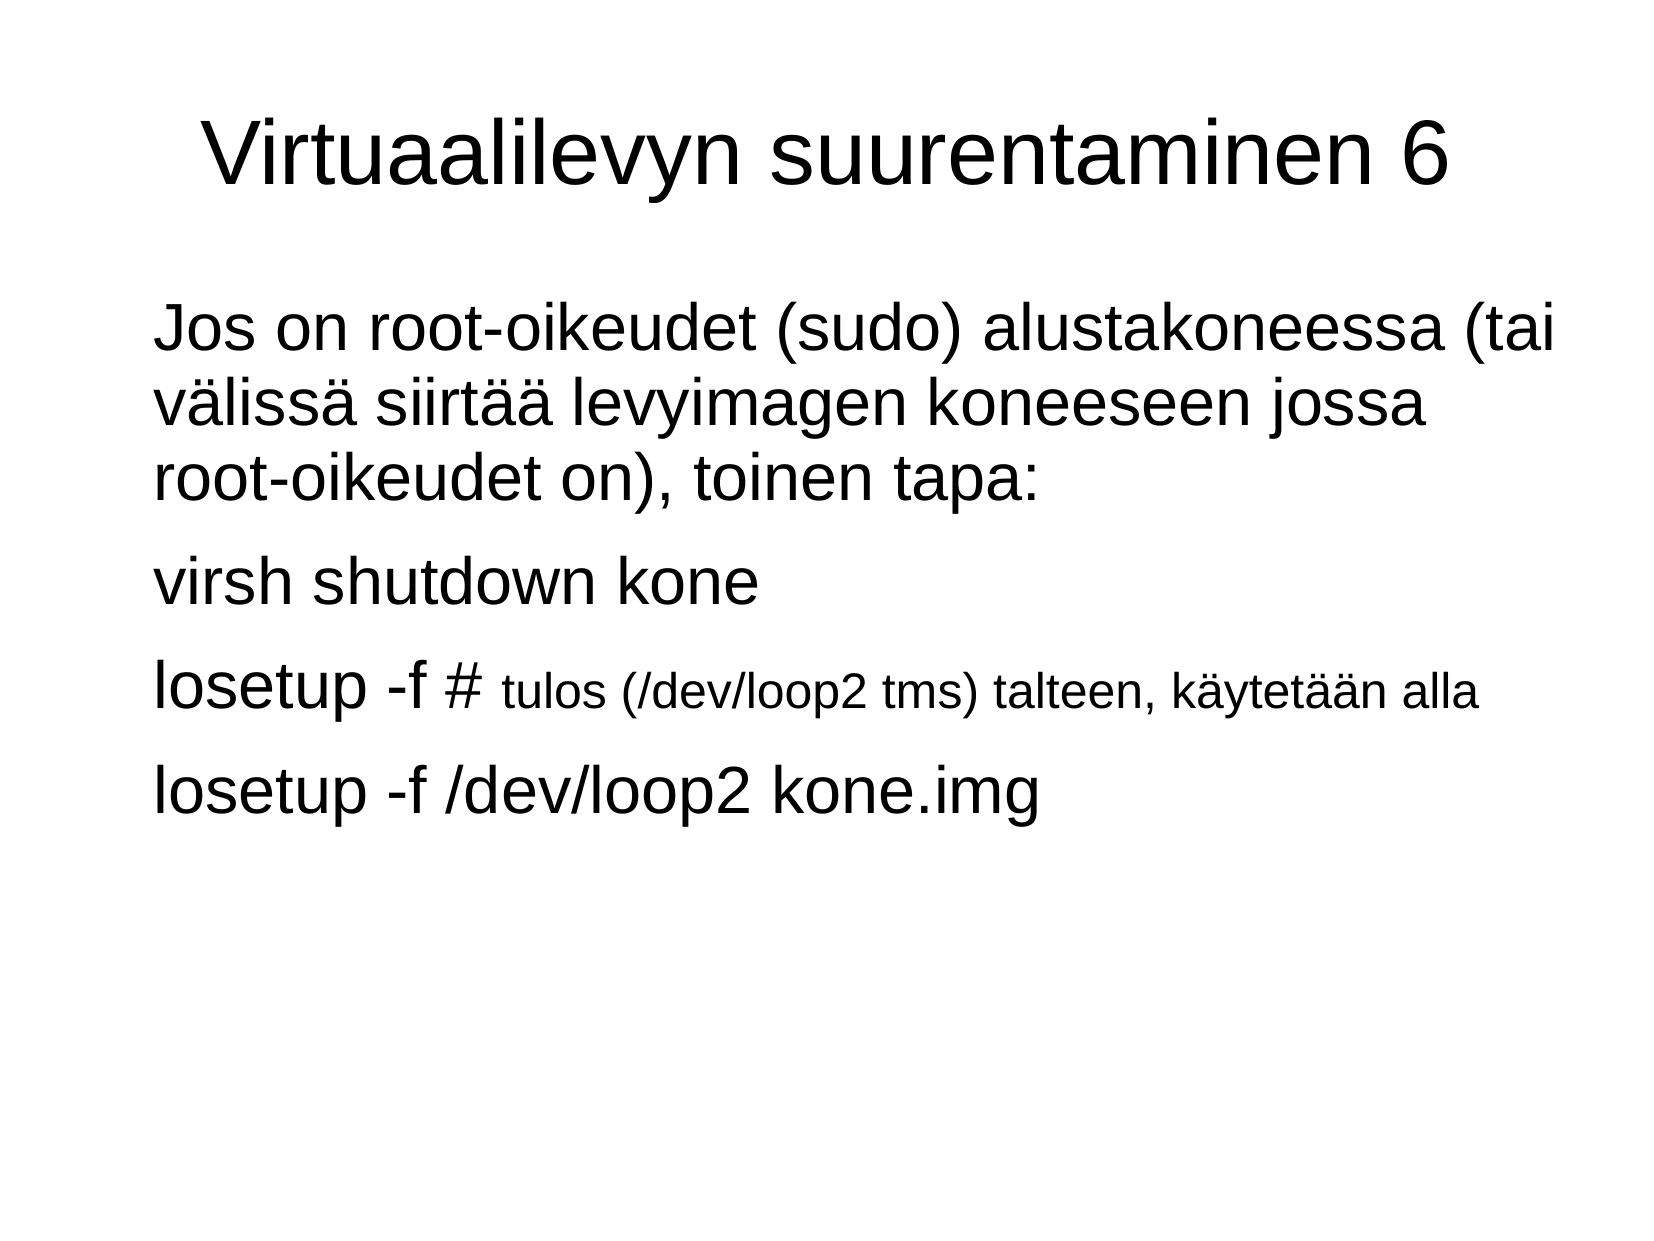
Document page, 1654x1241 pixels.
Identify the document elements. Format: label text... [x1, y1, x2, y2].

list Jos on root-oikeudet (sudo) alustakoneessa (tai välissä siirtää levyimagen koneeseen jossa root-oikeudet on), toinen tapa: virsh shutdown kone losetup -f # tulos (/dev/loop2 tms) talteen, käytetään alla losetup -f /dev/loop2 kone.img [82, 290, 1571, 1010]
title Virtuaalilevyn suurentaminen 6 [82, 49, 1571, 257]
